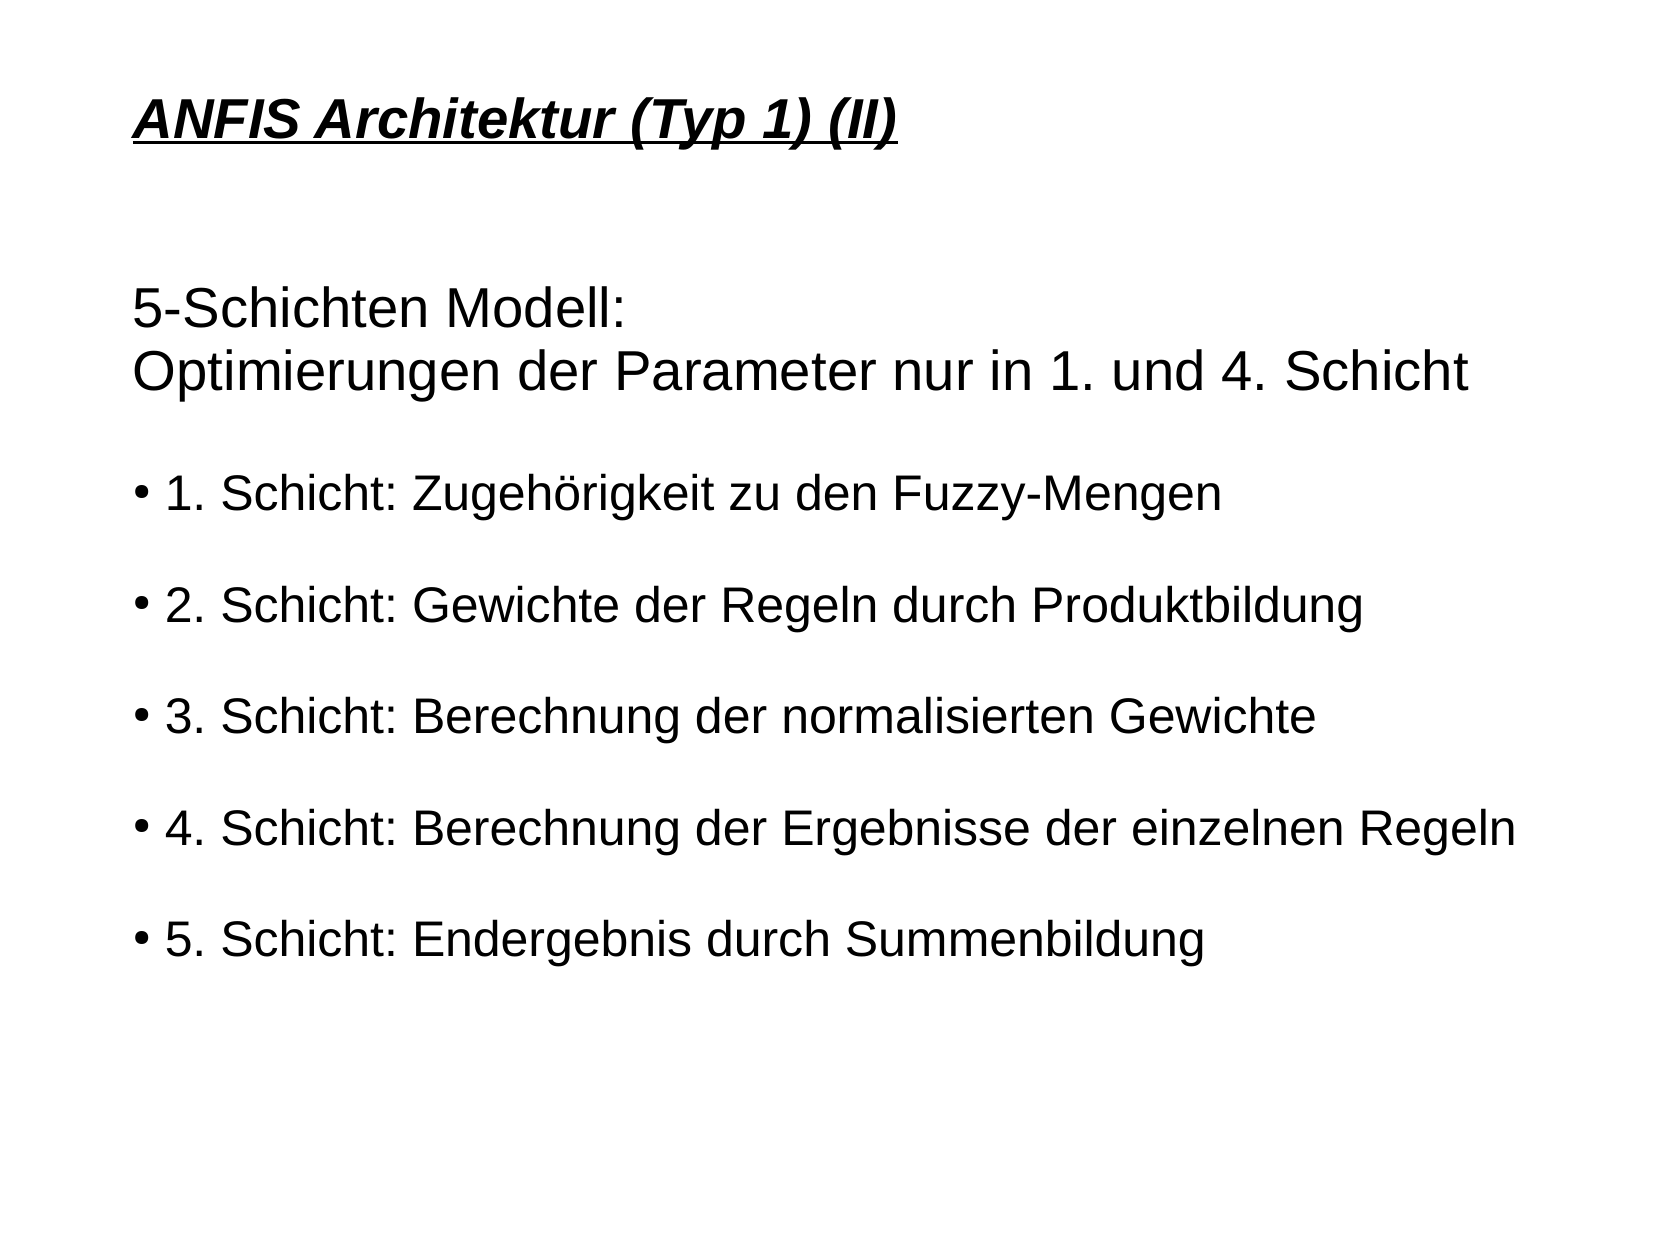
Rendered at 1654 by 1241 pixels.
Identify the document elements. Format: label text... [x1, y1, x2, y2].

text_box ANFIS Architektur (Typ 1) (II) 5-Schichten Modell: Optimierungen der Parameter nur in 1. und 4. Schicht 1. Schicht: Zugehörigkeit zu den Fuzzy-Mengen 2. Schicht: Gewichte der Regeln durch Produktbildung 3. Schicht: Berechnung der normalisierten Gewichte 4. Schicht: Berechnung der Ergebnisse der einzelnen Regeln 5. Schicht: Endergebnis durch Summenbildung [118, 79, 1565, 975]
